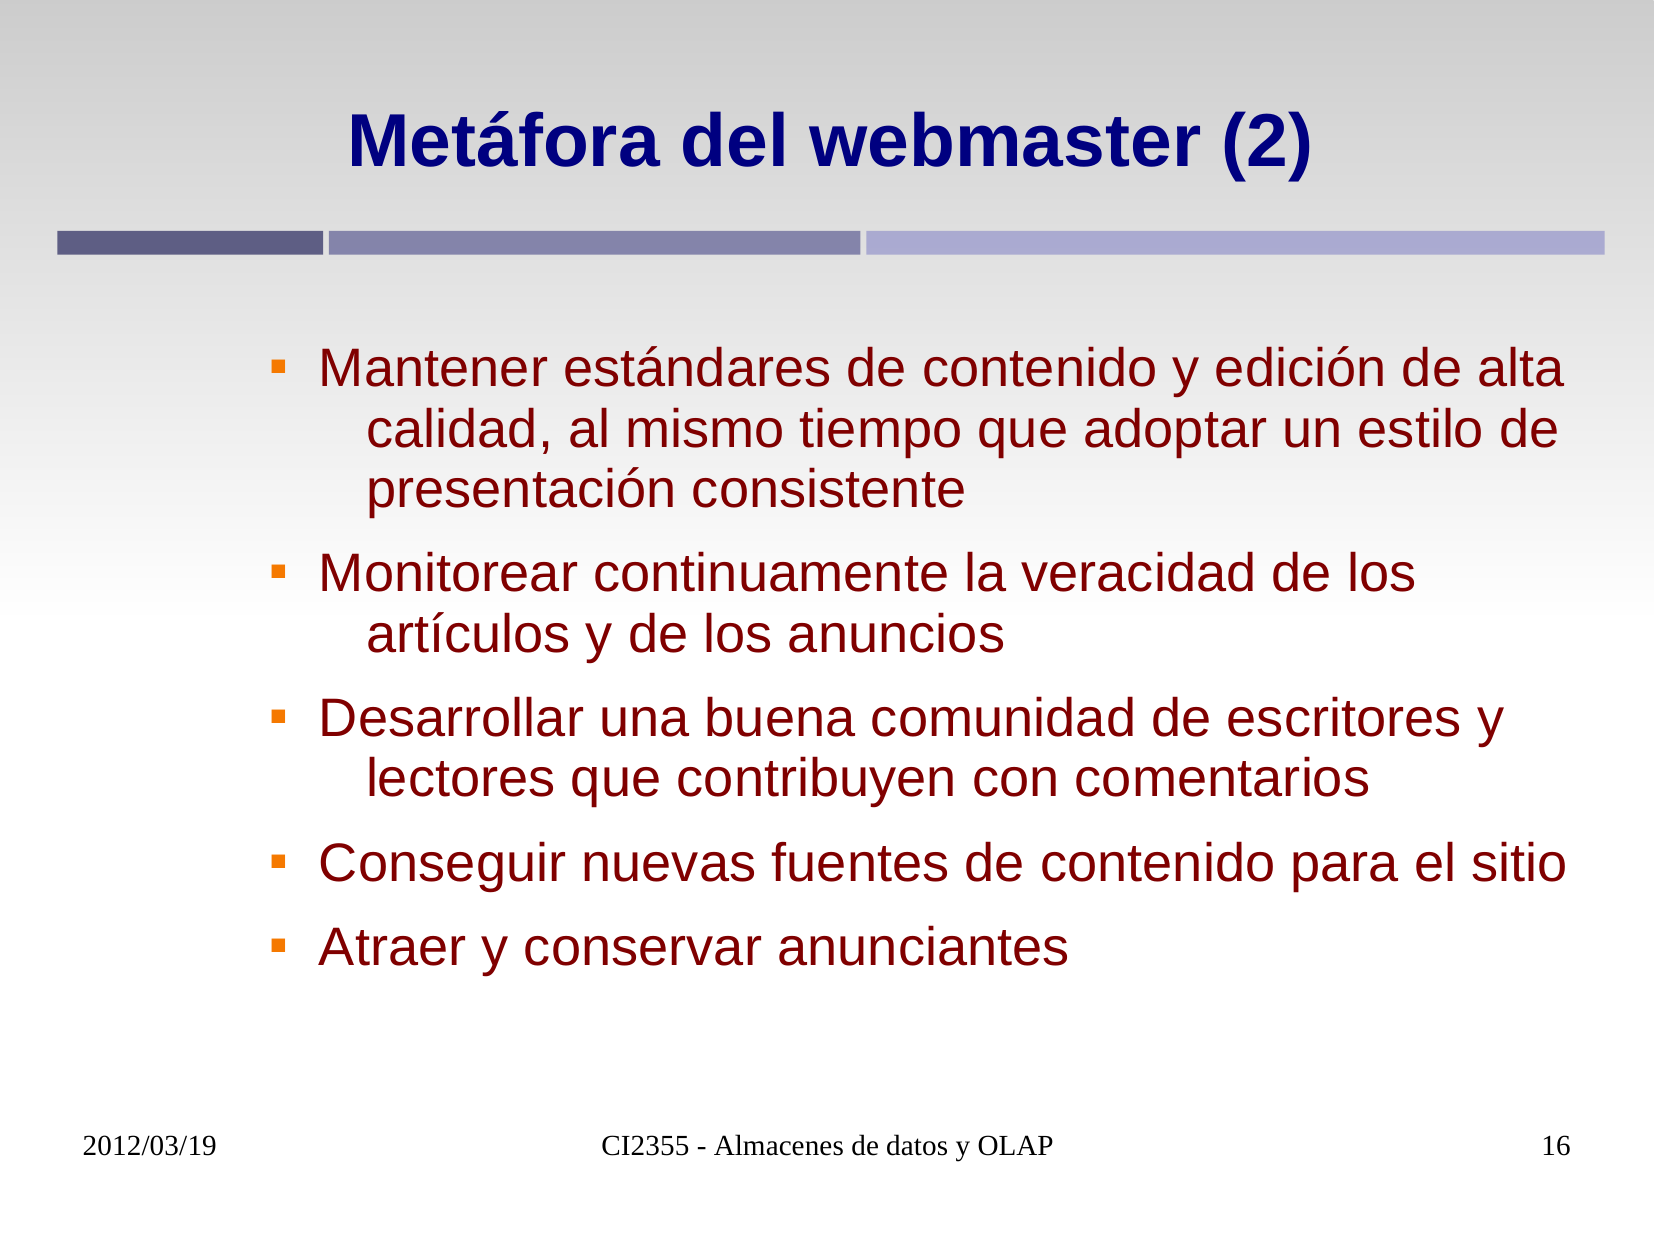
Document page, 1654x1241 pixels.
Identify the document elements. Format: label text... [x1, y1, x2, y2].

list Mantener estándares de contenido y edición de alta calidad, al mismo tiempo que adoptar un estilo de presentación consistente Monitorear continuamente la veracidad de los artículos y de los anuncios Desarrollar una buena comunidad de escritores y lectores que contribuyen con comentarios Conseguir nuevas fuentes de contenido para el sitio Atraer y conservar anunciantes [82, 337, 1571, 1109]
title Metáfora del webmaster (2) [86, 55, 1576, 226]
